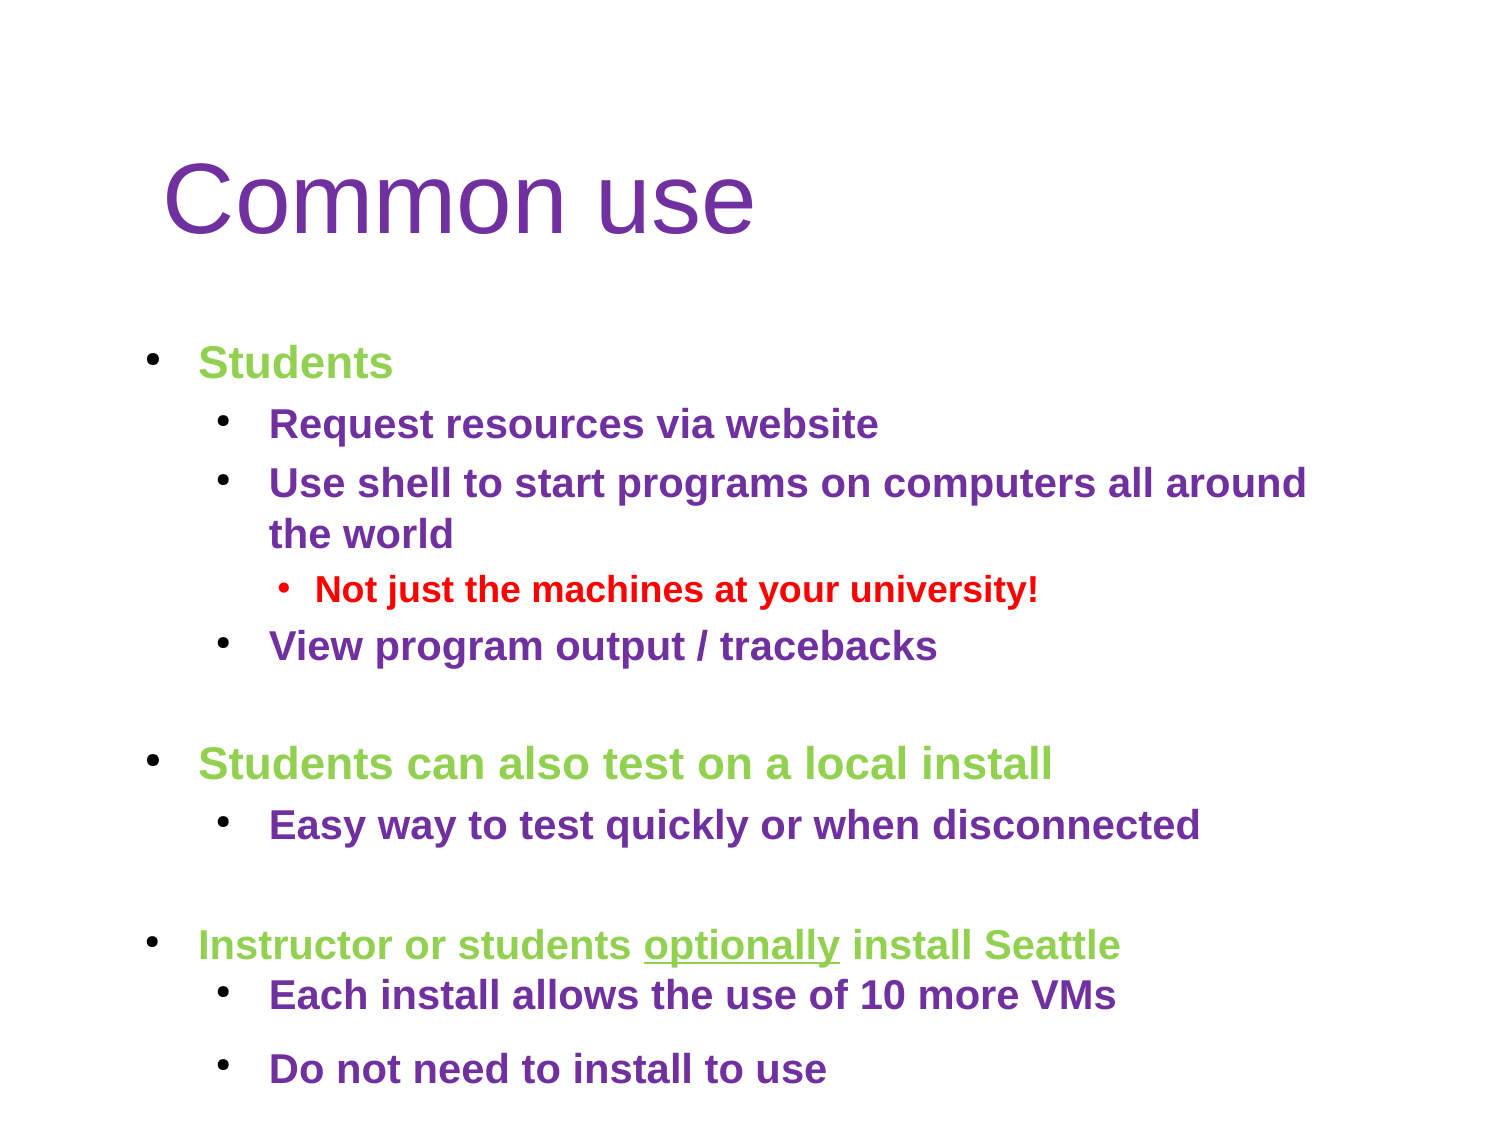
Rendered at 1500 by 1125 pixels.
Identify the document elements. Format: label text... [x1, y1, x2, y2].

title Common use [112, 99, 1388, 288]
list Students Request resources via website Use shell to start programs on computers all around the world Not just the machines at your university! View program output / tracebacks Students can also test on a local install Easy way to test quickly or when disconnected Instructor or students optionally install Seattle Each install allows the use of 10 more VMs Do not need to install to use [112, 324, 1388, 1100]
